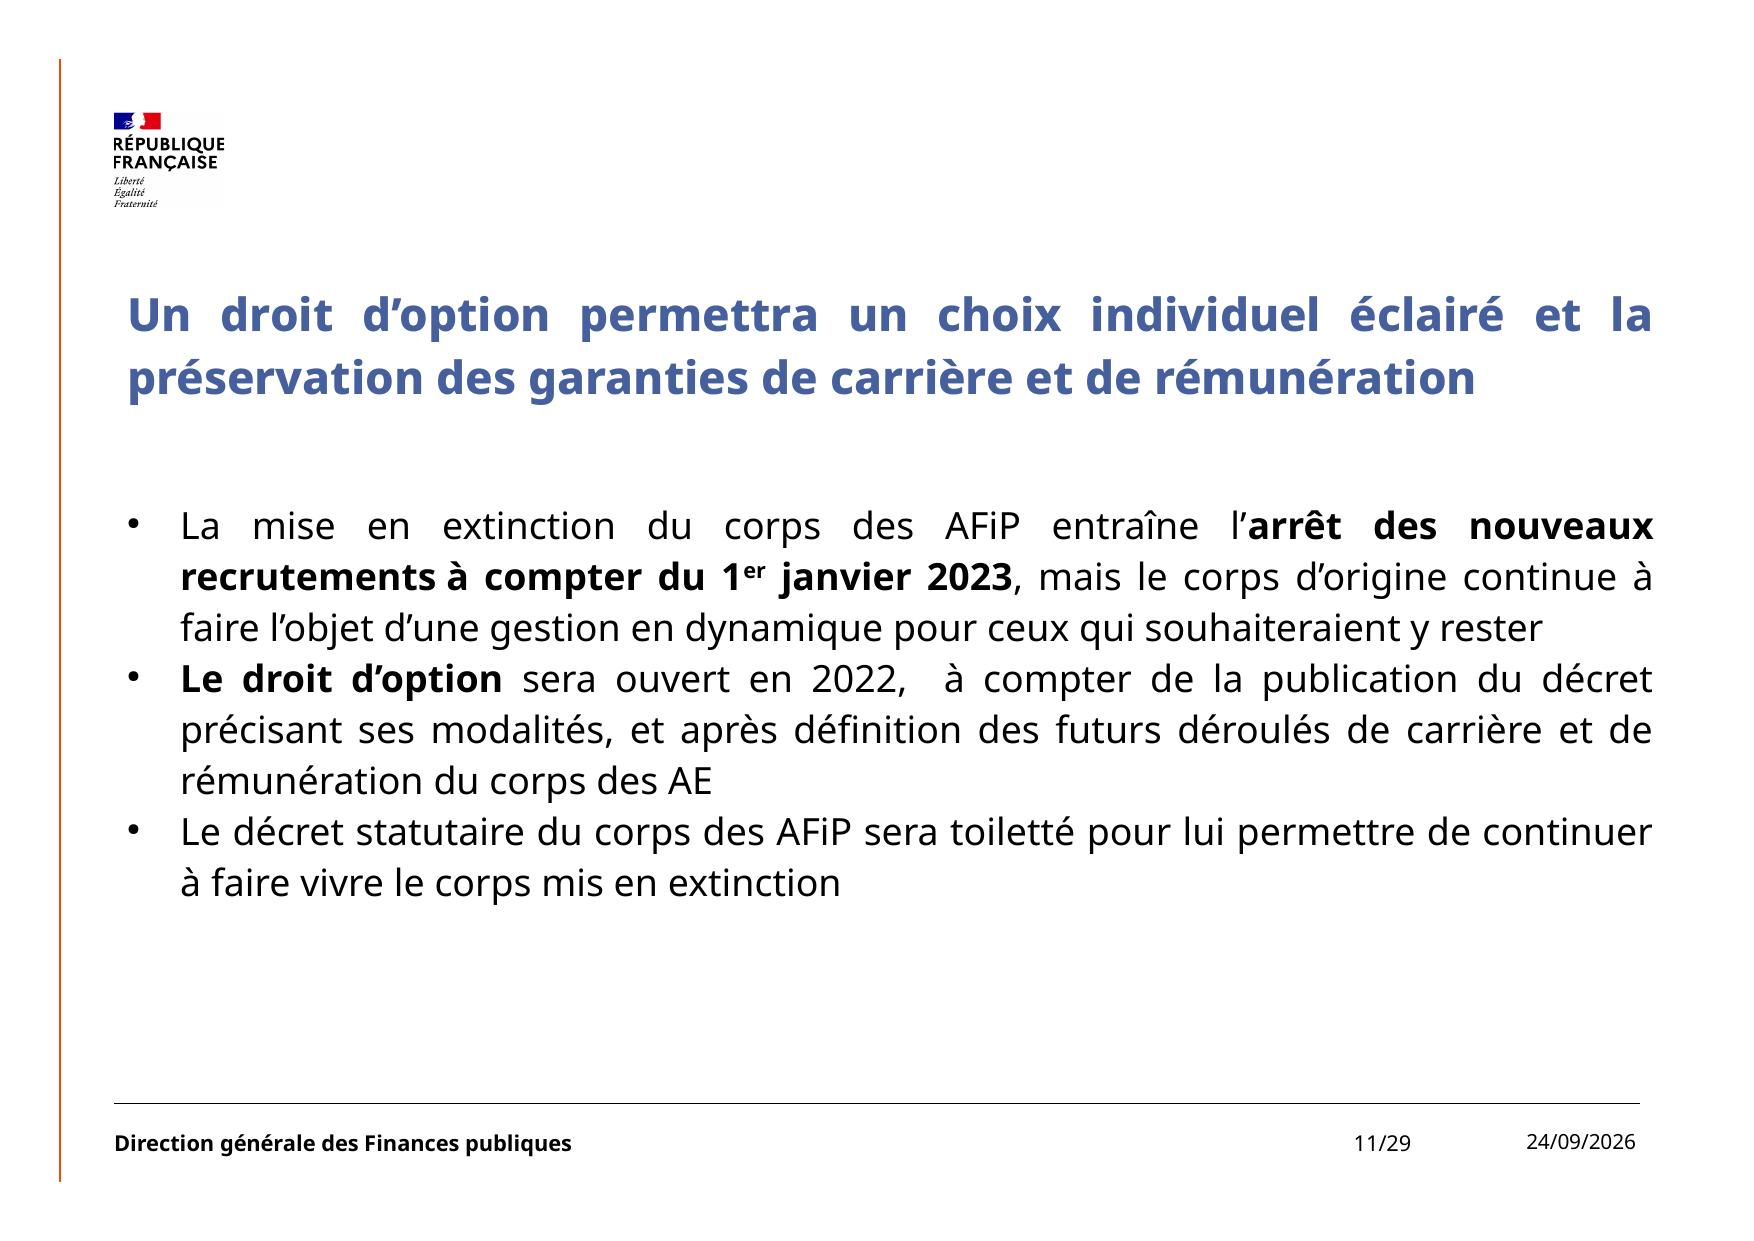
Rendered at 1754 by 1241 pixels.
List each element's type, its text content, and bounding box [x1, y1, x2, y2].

text_box Un droit d’option permettra un choix individuel éclairé et la préservation des garanties de carrière et de rémunération [41, 275, 1669, 604]
picture [114, 112, 225, 207]
text_box La mise en extinction du corps des AFiP entraîne l’arrêt des nouveaux recrutements à compter du 1er janvier 2023, mais le corps d’origine continue à faire l’objet d’une gestion en dynamique pour ceux qui souhaiteraient y rester Le droit d’option sera ouvert en 2022, à compter de la publication du décret précisant ses modalités, et après définition des futurs déroulés de carrière et de rémunération du corps des AE Le décret statutaire du corps des AFiP sera toiletté pour lui permettre de continuer à faire vivre le corps mis en extinction [94, 491, 1669, 1004]
